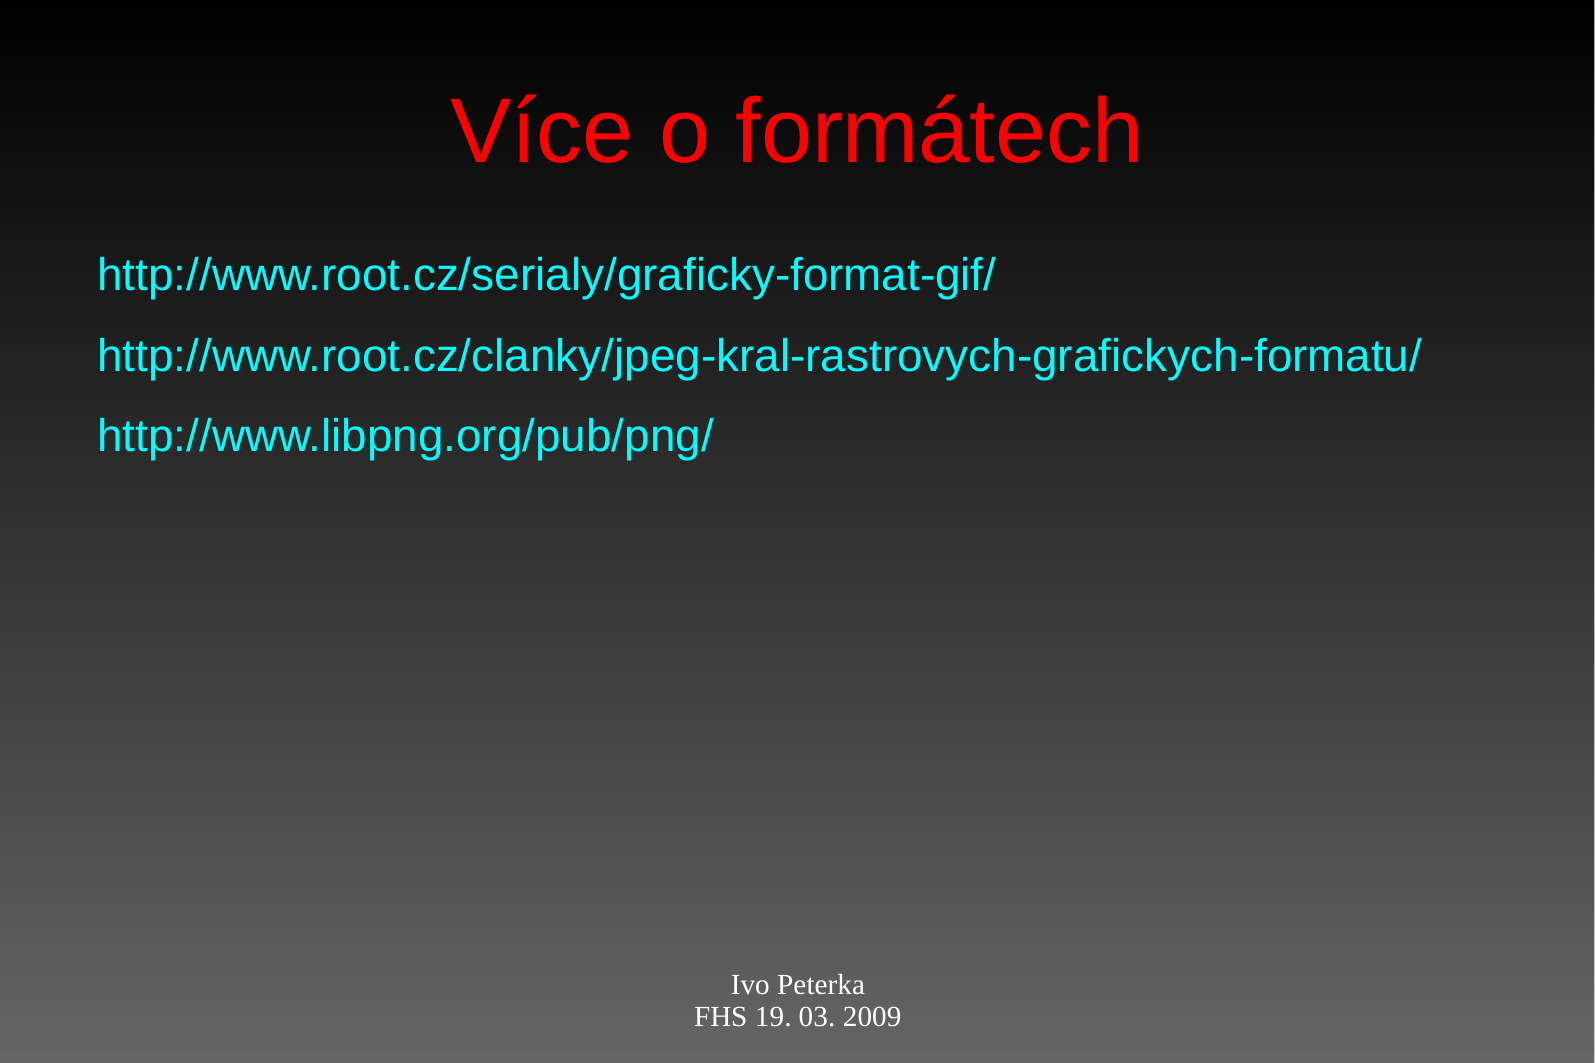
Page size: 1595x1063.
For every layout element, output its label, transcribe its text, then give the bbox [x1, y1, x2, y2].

title Více o formátech [79, 49, 1515, 213]
list http://www.root.cz/serialy/graficky-format-gif/ http://www.root.cz/clanky/jpeg-kral-rastrovych-grafickych-formatu/ http://www.libpng.org/pub/png/ [79, 248, 1515, 936]
